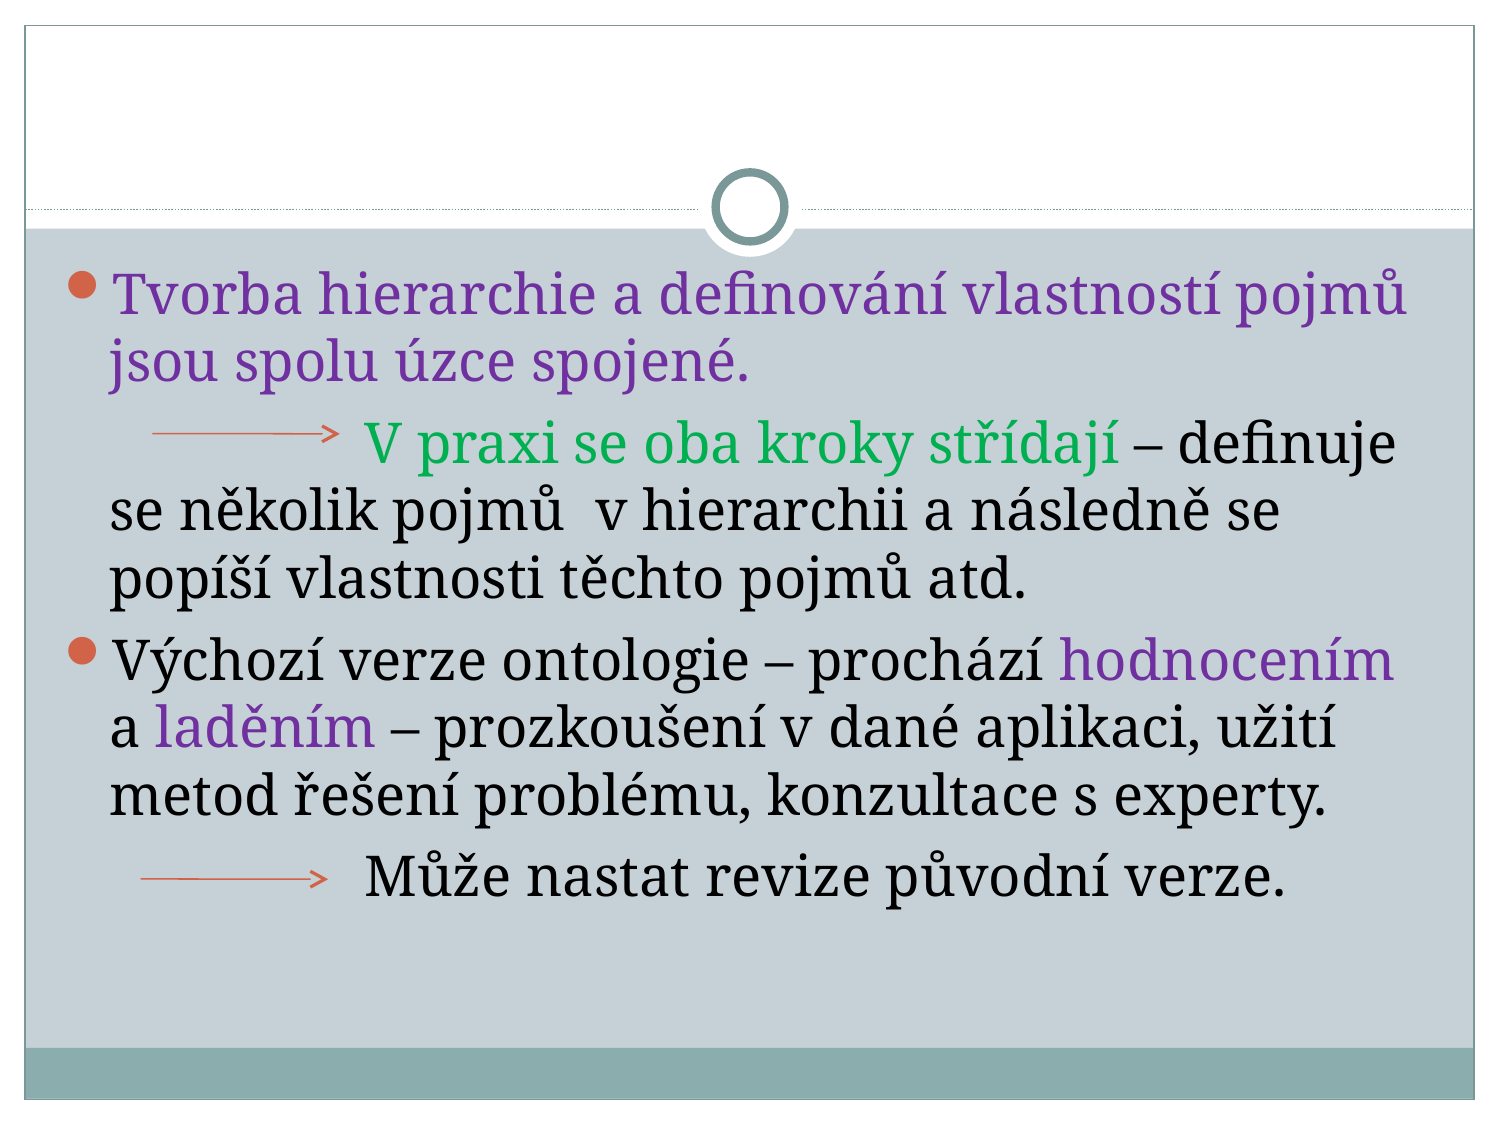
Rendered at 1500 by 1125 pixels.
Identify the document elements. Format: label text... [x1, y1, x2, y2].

list Tvorba hierarchie a definování vlastností pojmů jsou spolu úzce spojené. V praxi se oba kroky střídají – definuje se několik pojmů v hierarchii a následně se popíší vlastnosti těchto pojmů atd. Výchozí verze ontologie – prochází hodnocením a laděním – prozkoušení v dané aplikaci, užití metod řešení problému, konzultace s experty. Může nastat revize původní verze. [49, 250, 1445, 1001]
